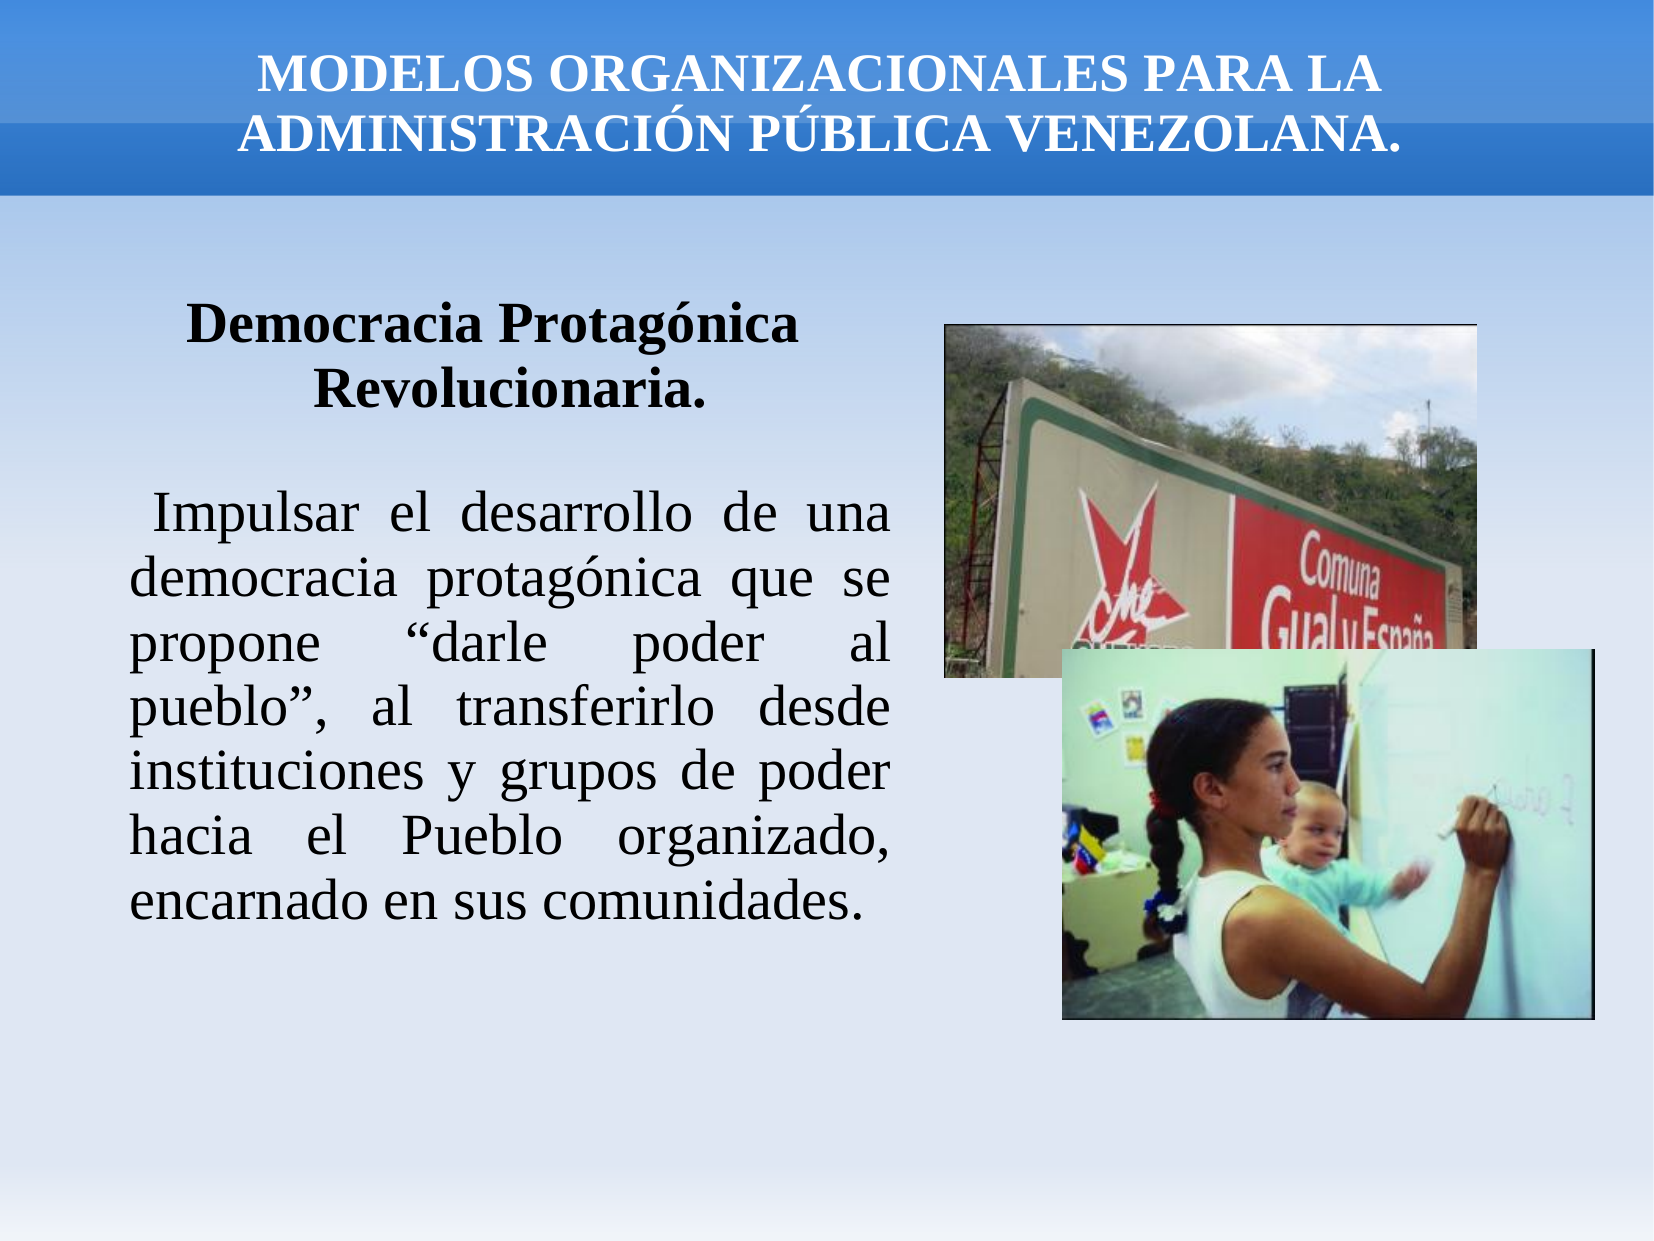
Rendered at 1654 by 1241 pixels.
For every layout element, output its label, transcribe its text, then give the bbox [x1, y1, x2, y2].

picture [0, 0, 1654, 1241]
subtitle Democracia Protagónica Revolucionaria. Impulsar el desarrollo de una democracia protagónica que se propone “darle poder al pueblo”, al transferirlo desde instituciones y grupos de poder hacia el Pueblo organizado, encarnado en sus comunidades. [59, 290, 892, 1108]
title MODELOS ORGANIZACIONALES PARA LA ADMINISTRACIÓN PÚBLICA VENEZOLANA. [76, 0, 1565, 208]
